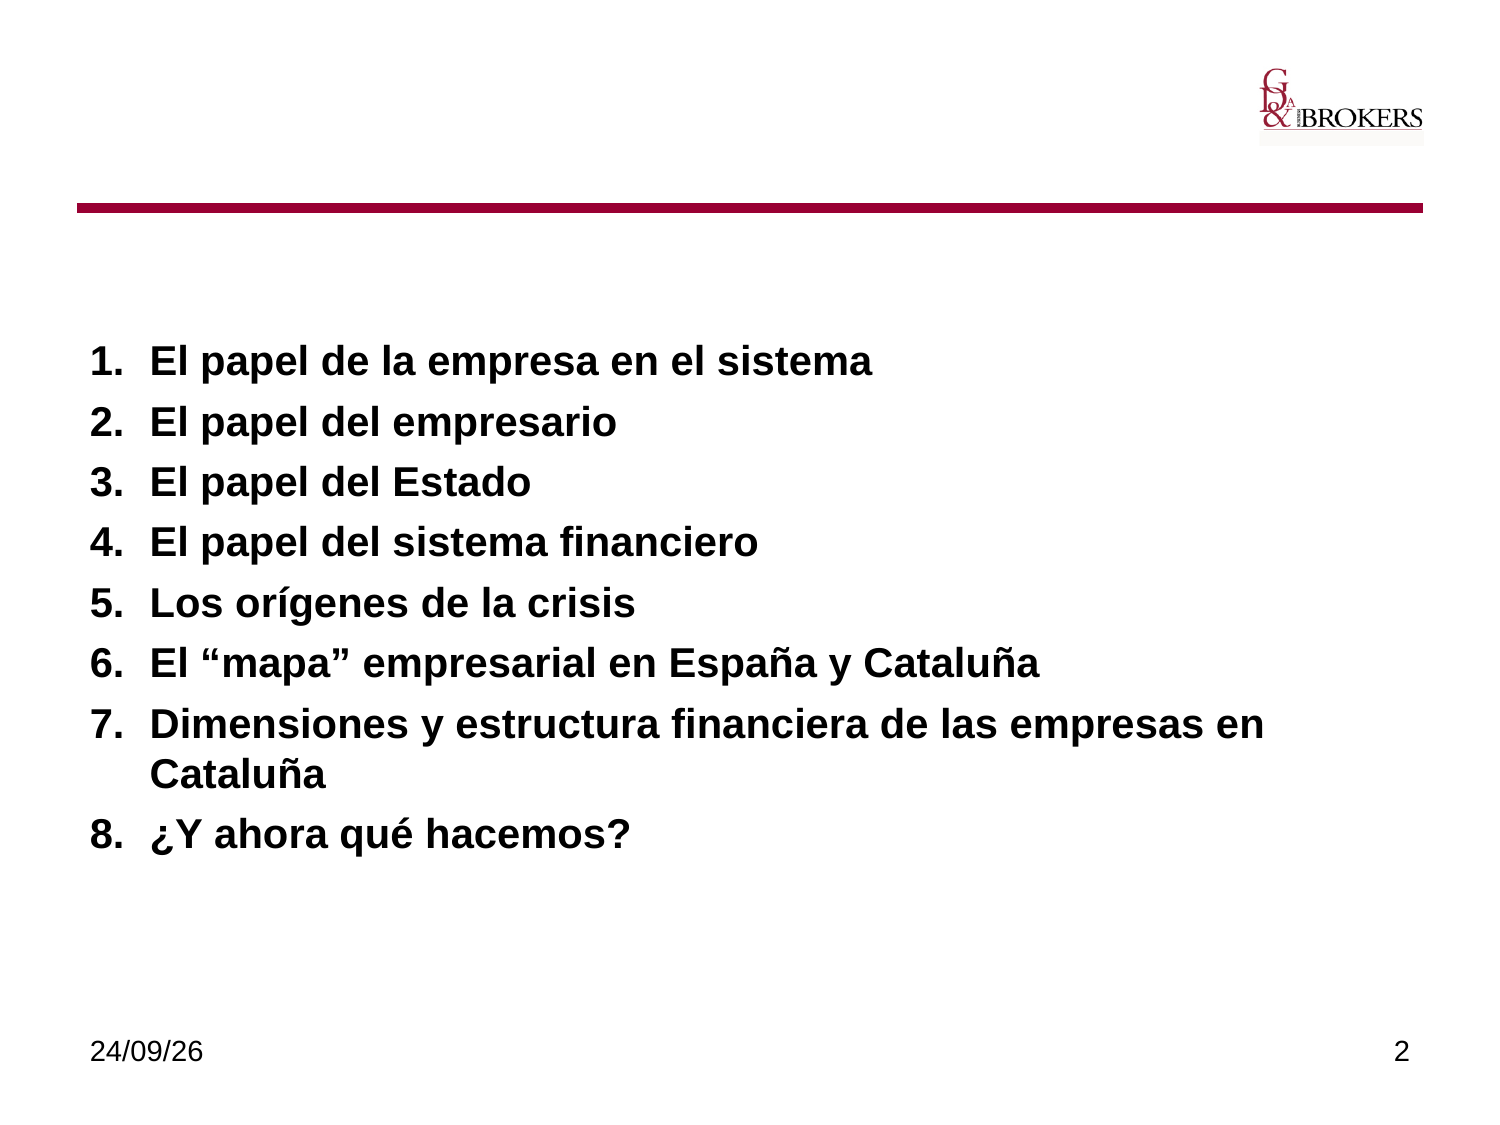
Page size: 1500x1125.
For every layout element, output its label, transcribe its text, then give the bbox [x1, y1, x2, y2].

picture [1257, 66, 1424, 146]
list El papel de la empresa en el sistema El papel del empresario El papel del Estado El papel del sistema financiero Los orígenes de la crisis El “mapa” empresarial en España y Cataluña Dimensiones y estructura financiera de las empresas en Cataluña ¿Y ahora qué hacemos? [75, 326, 1426, 1006]
